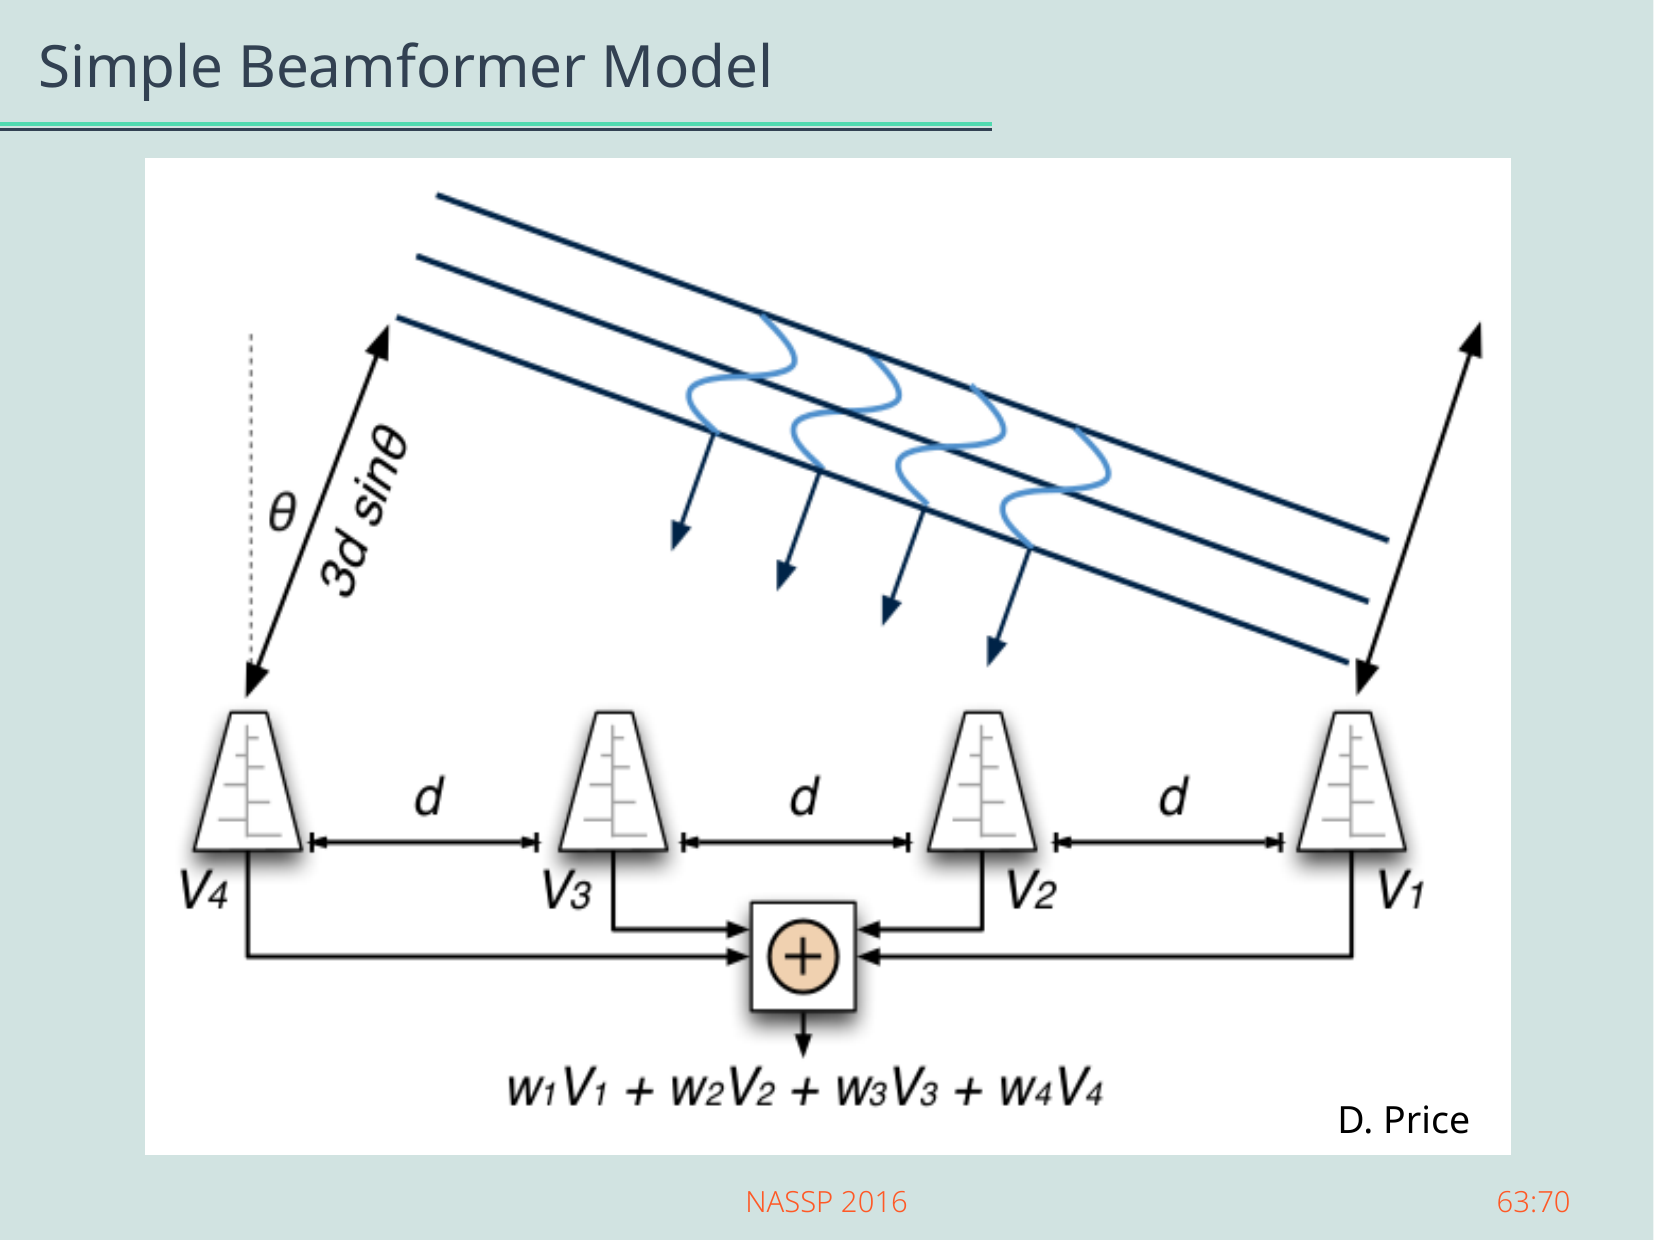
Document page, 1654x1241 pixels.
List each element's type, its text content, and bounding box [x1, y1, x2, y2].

text_box Simple Beamformer Model [23, 17, 1063, 103]
text_box D. Price [1322, 1086, 1477, 1147]
picture [145, 158, 1511, 1155]
